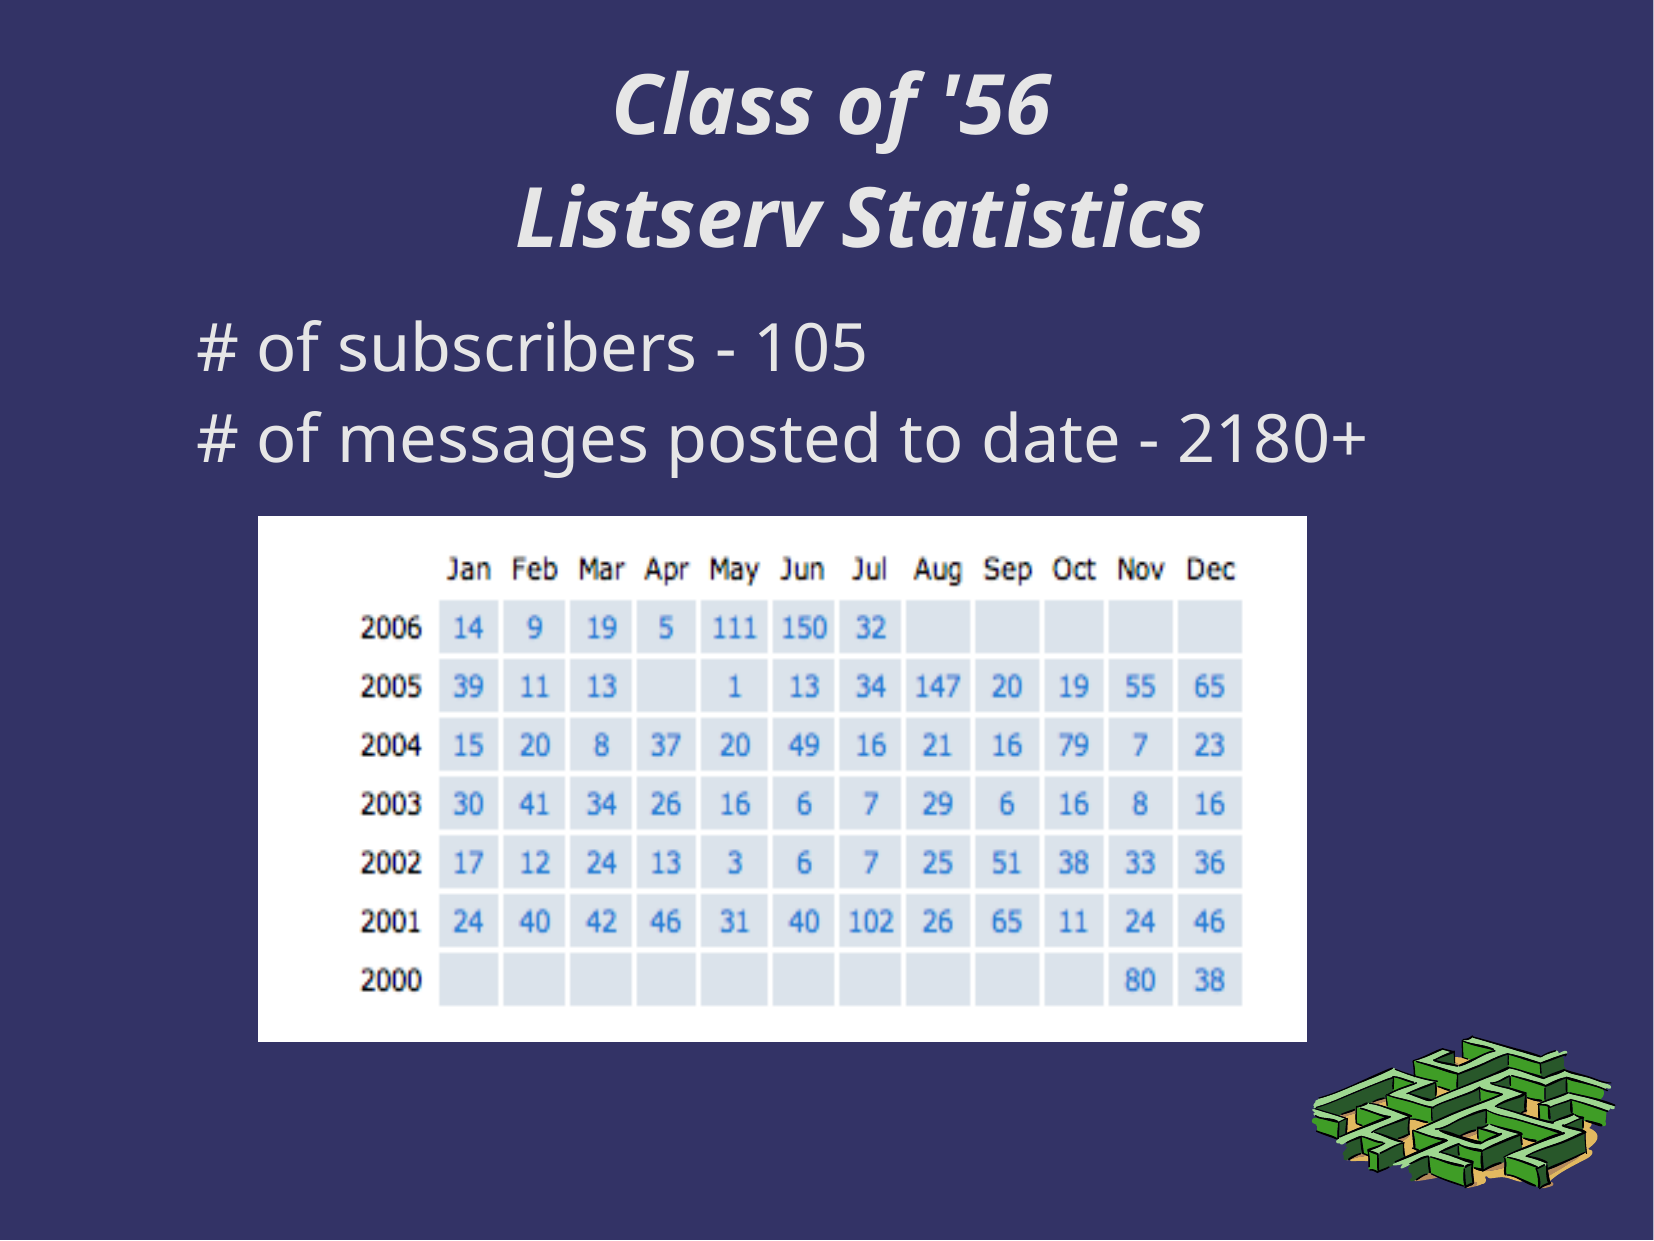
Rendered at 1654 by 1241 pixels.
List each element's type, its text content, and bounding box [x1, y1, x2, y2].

list # of subscribers - 105 # of messages posted to date - 2180+ [184, 300, 1463, 563]
title Class of '56 Listserv Statistics [125, 55, 1538, 263]
picture [258, 516, 1307, 1042]
